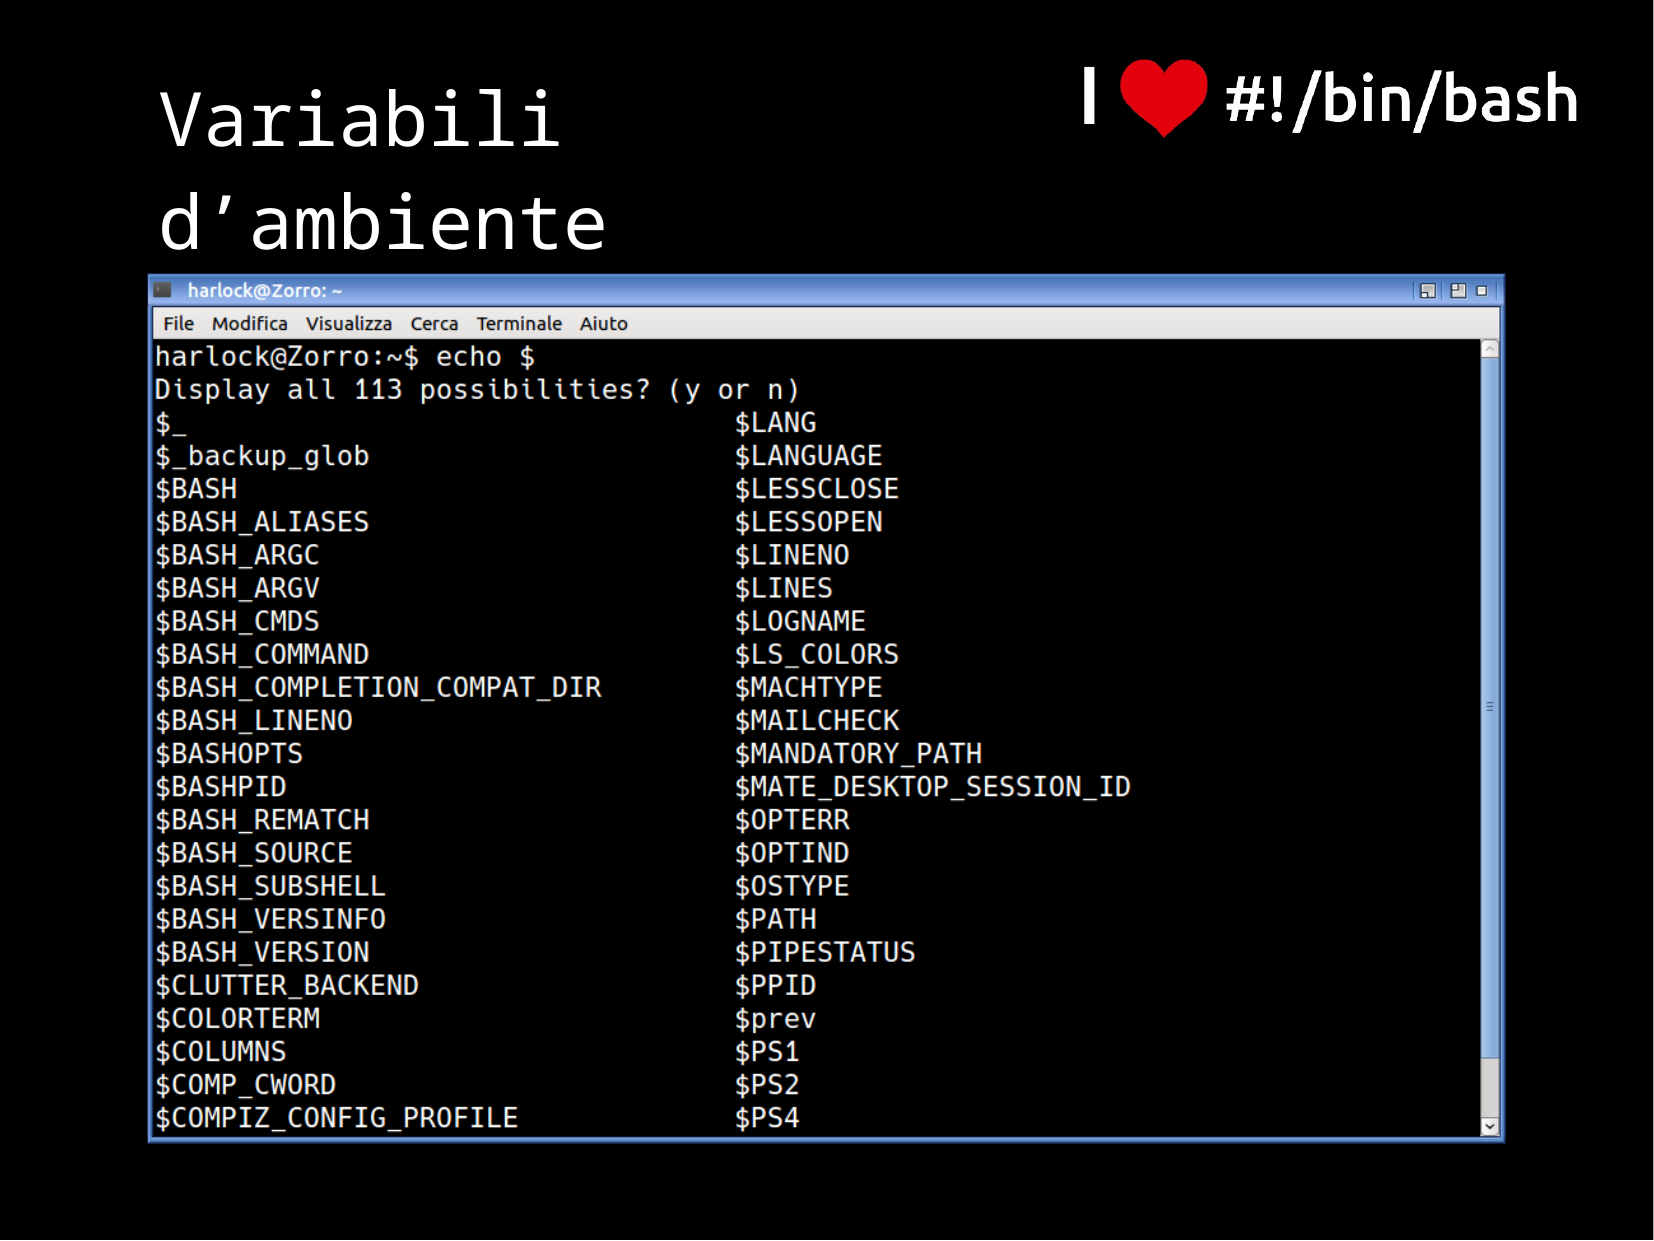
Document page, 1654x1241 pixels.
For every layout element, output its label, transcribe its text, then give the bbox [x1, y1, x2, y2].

picture [1064, 45, 1595, 154]
picture [147, 273, 1506, 1144]
text_box Variabili d’ambiente [144, 59, 679, 249]
